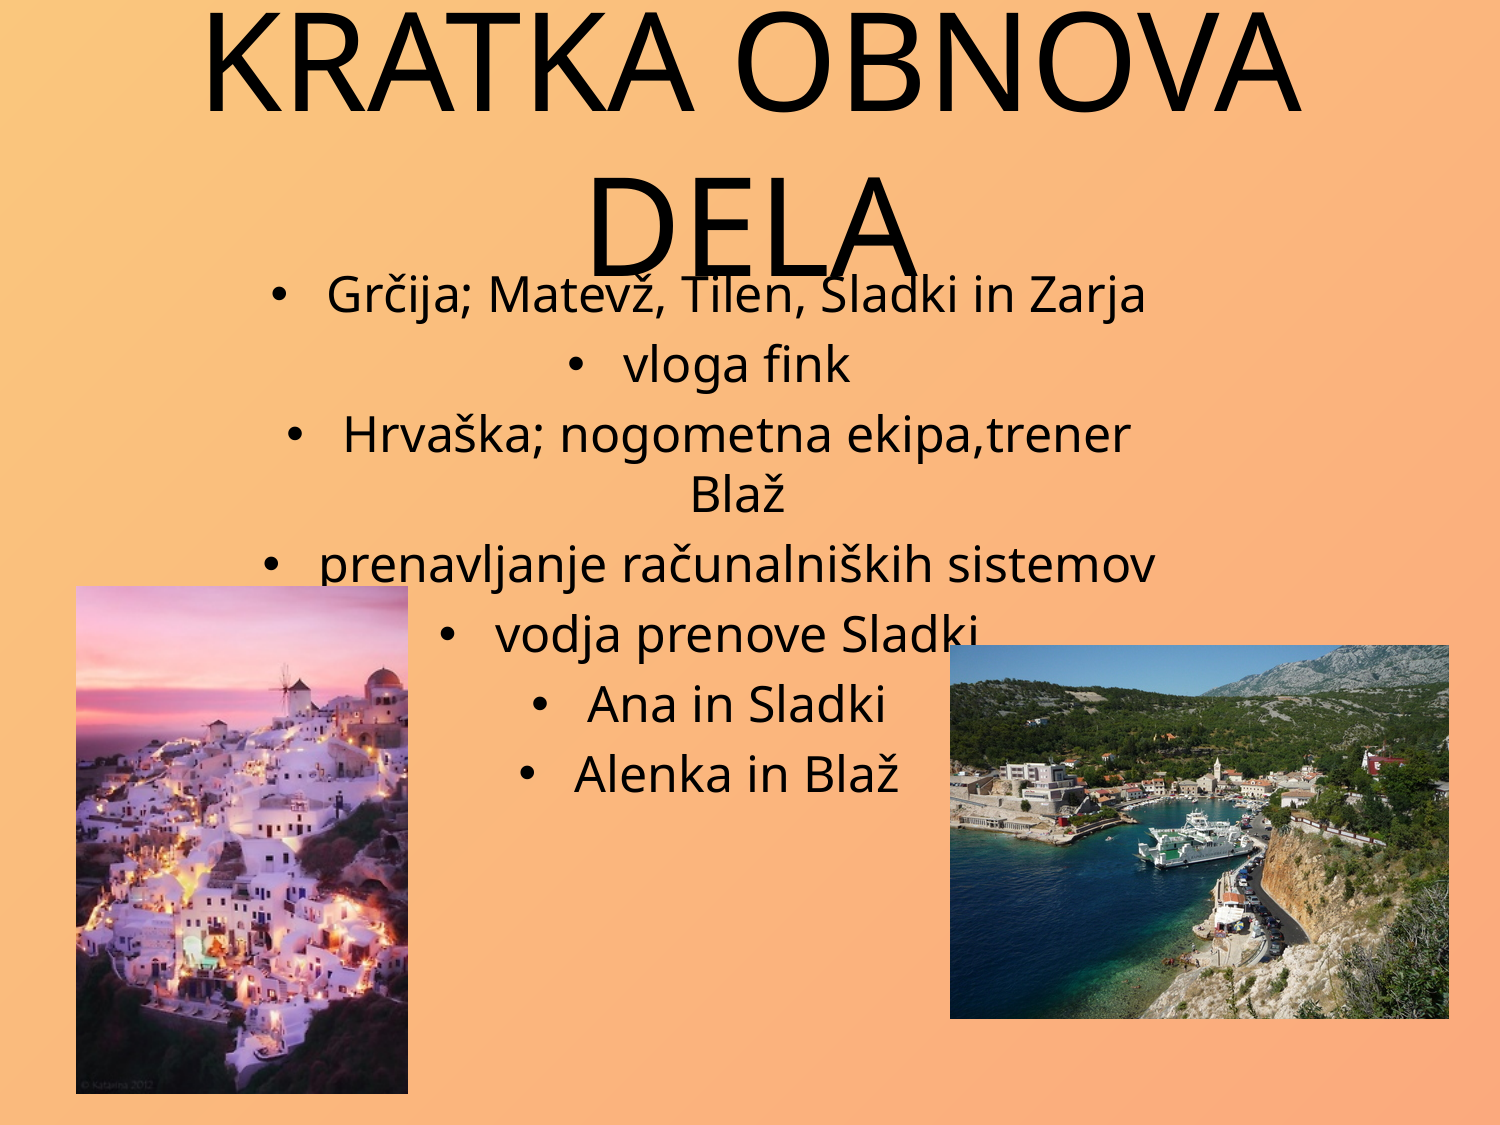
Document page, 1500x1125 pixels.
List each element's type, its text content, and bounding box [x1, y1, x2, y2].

title KRATKA OBNOVA DELA [75, 45, 1425, 233]
list Grčija; Matevž, Tilen, Sladki in Zarja vloga fink Hrvaška; nogometna ekipa,trener Blaž prenavljanje računalniških sistemov vodja prenove Sladki Ana in Sladki Alenka in Blaž [218, 255, 1201, 1035]
picture [76, 586, 408, 1094]
picture [950, 645, 1449, 1019]
